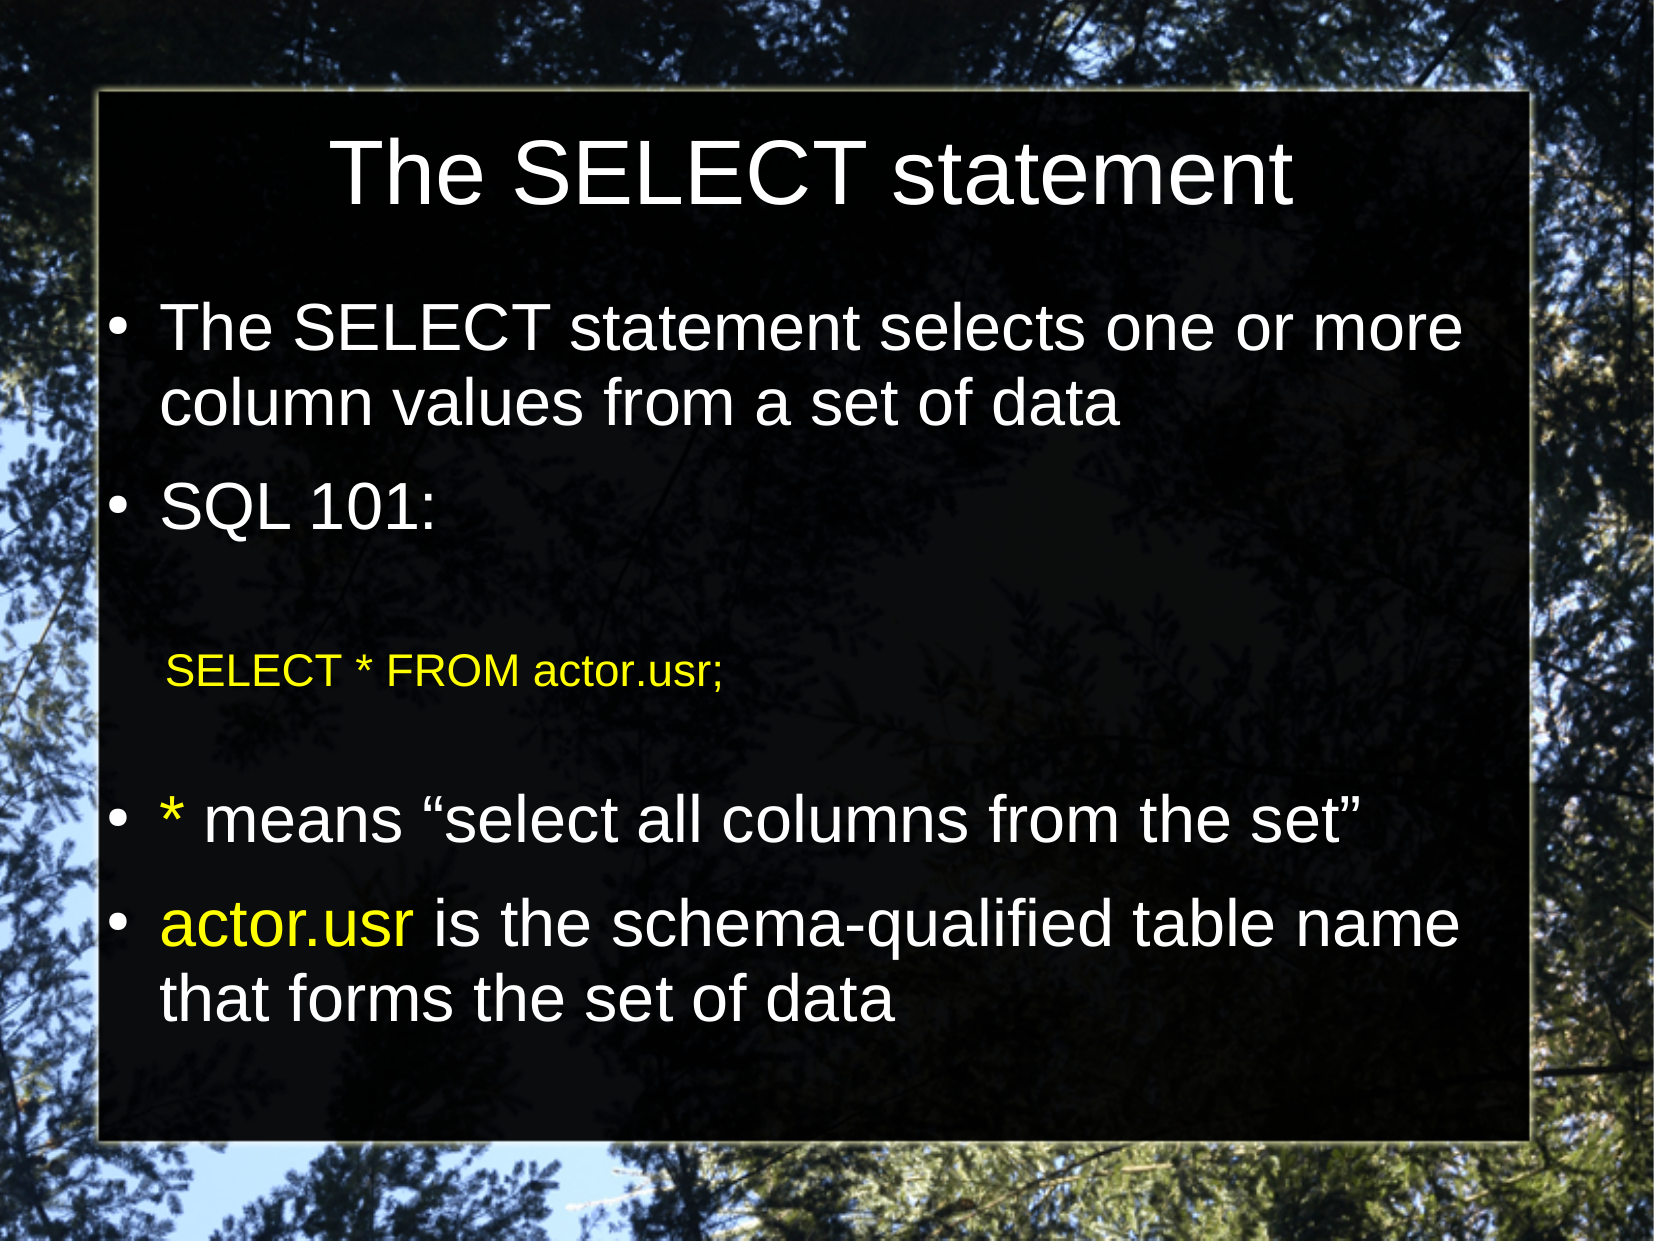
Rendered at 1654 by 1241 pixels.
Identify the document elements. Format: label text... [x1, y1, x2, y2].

title The SELECT statement [88, 88, 1536, 257]
picture [0, 0, 1654, 1241]
list The SELECT statement selects one or more column values from a set of data SQL 101: * means “select all columns from the set” actor.usr is the schema-qualified table name that forms the set of data [88, 290, 1536, 1109]
text_box SELECT * FROM actor.usr; [150, 637, 1463, 704]
